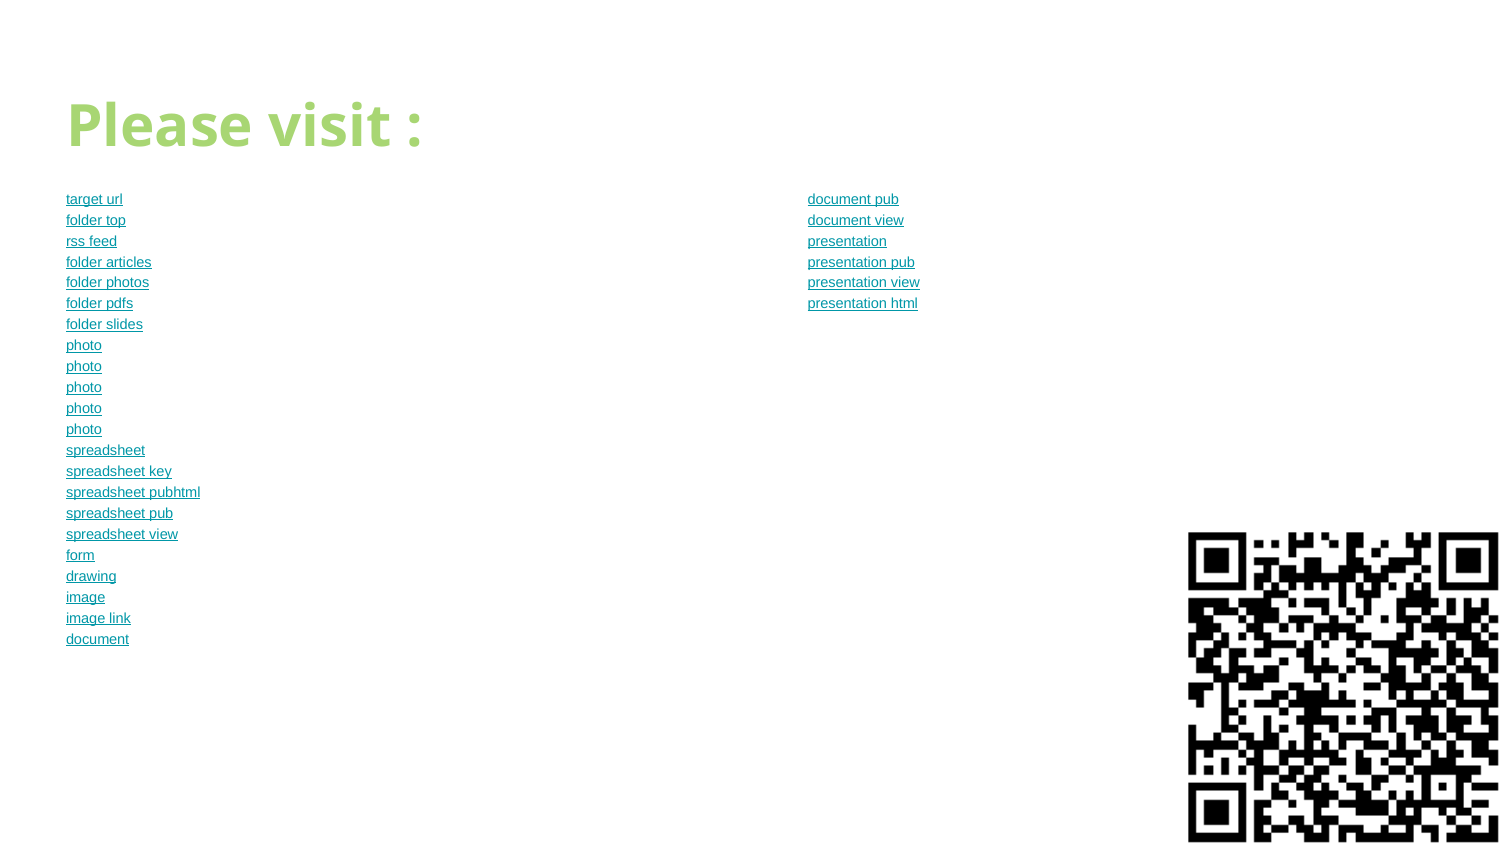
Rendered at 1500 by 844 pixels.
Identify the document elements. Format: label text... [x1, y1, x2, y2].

list target url folder top rss feed folder articles folder photos folder pdfs folder slides photo photo photo photo photo spreadsheet spreadsheet key spreadsheet pubhtml spreadsheet pub spreadsheet view form drawing image image link document [51, 189, 708, 750]
list document pub document view presentation presentation pub presentation view presentation html [792, 189, 1449, 750]
picture [1187, 531, 1500, 844]
title Please visit : [51, 72, 1449, 167]
